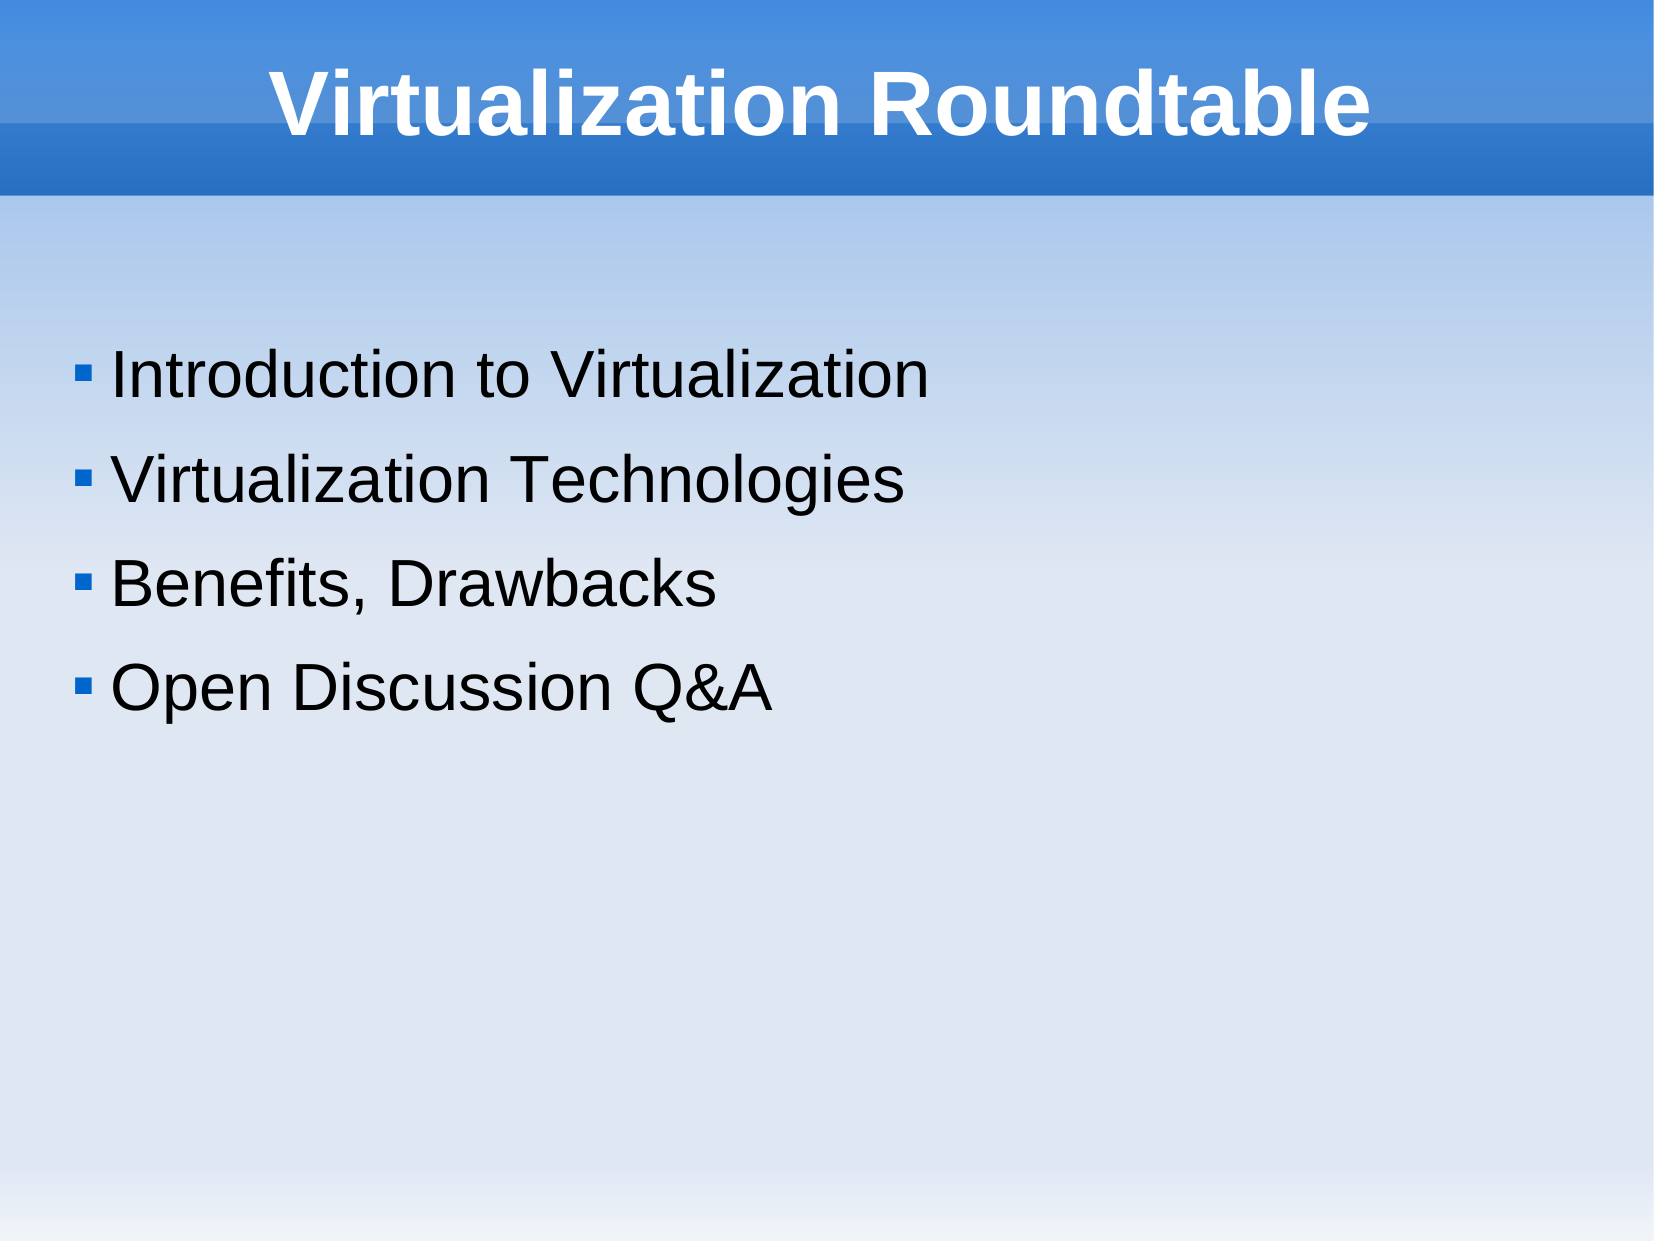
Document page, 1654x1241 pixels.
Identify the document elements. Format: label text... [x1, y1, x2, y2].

title Virtualization Roundtable [76, 0, 1565, 208]
picture [0, 0, 1654, 1241]
list Introduction to Virtualization Virtualization Technologies Benefits, Drawbacks Open Discussion Q&A [75, 337, 1564, 976]
